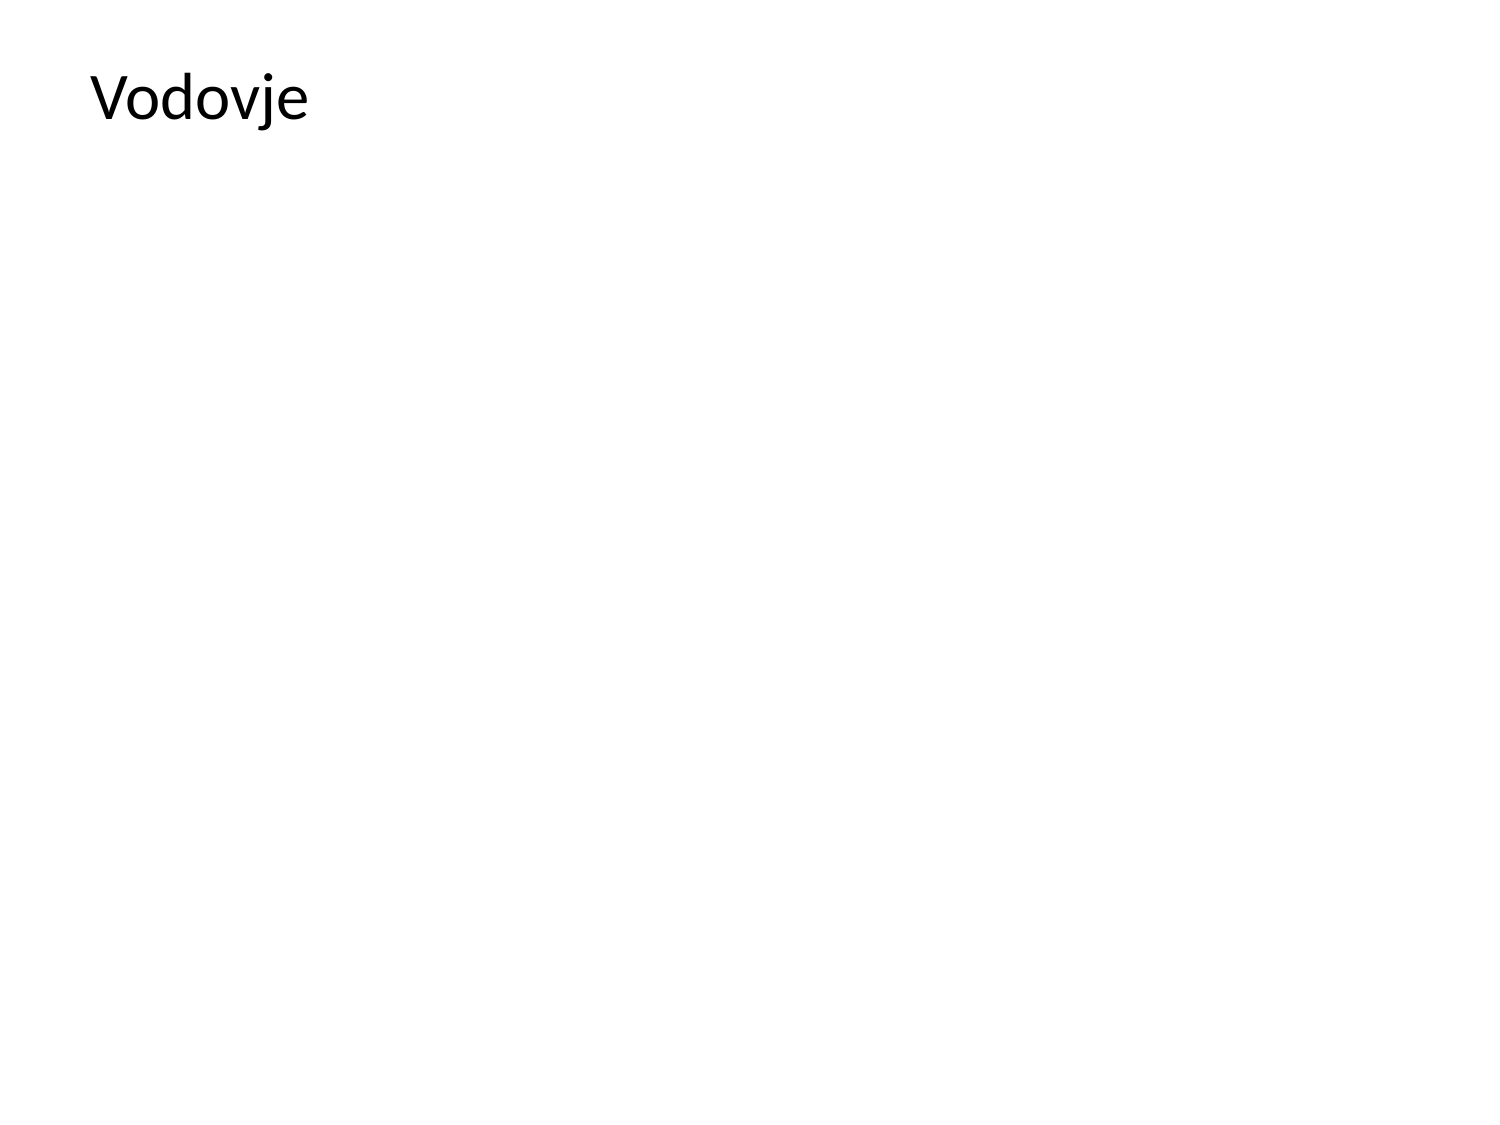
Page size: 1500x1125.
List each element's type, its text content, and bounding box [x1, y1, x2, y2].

list Vodovje [75, 45, 1425, 1005]
